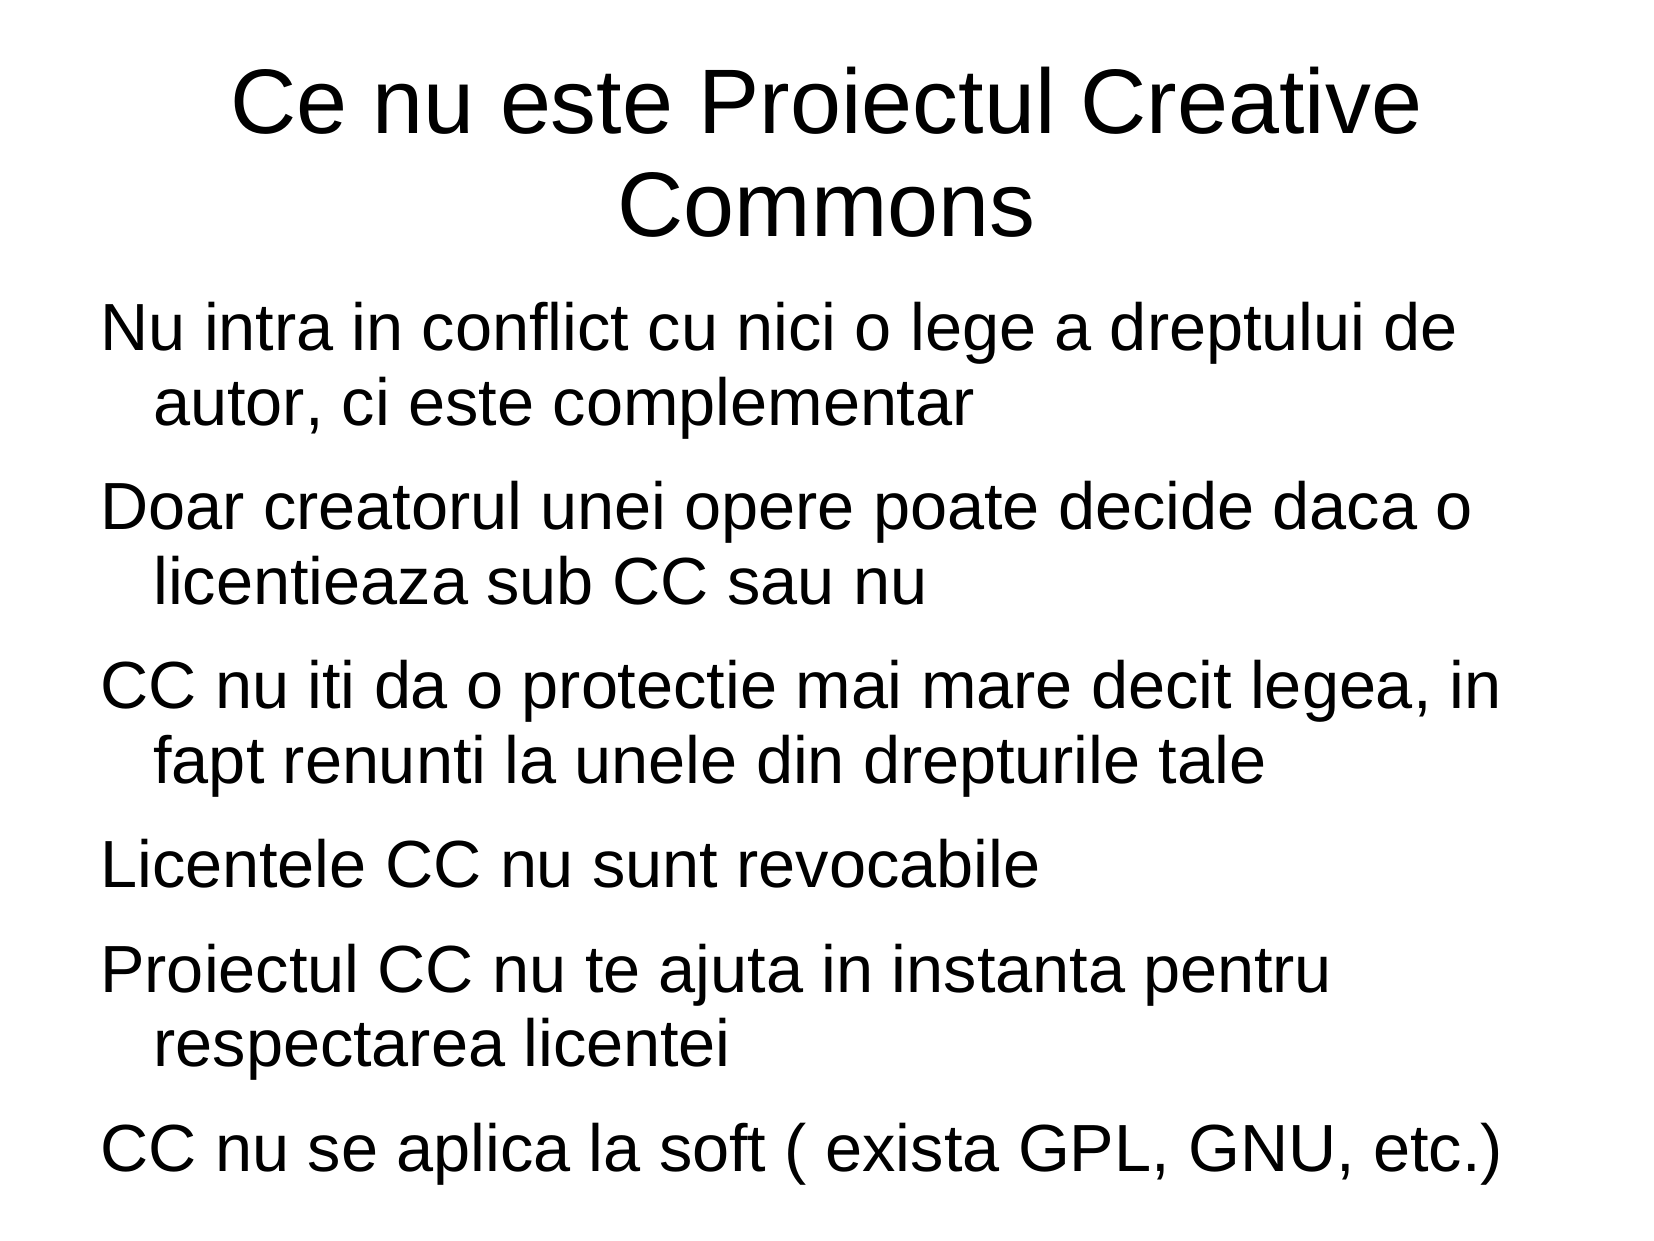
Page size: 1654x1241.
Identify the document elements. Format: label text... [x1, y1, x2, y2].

title Ce nu este Proiectul Creative Commons [82, 49, 1571, 257]
list Nu intra in conflict cu nici o lege a dreptului de autor, ci este complementar Doar creatorul unei opere poate decide daca o licentieaza sub CC sau nu CC nu iti da o protectie mai mare decit legea, in fapt renunti la unele din drepturile tale Licentele CC nu sunt revocabile Proiectul CC nu te ajuta in instanta pentru respectarea licentei CC nu se aplica la soft ( exista GPL, GNU, etc.) [82, 290, 1571, 1181]
